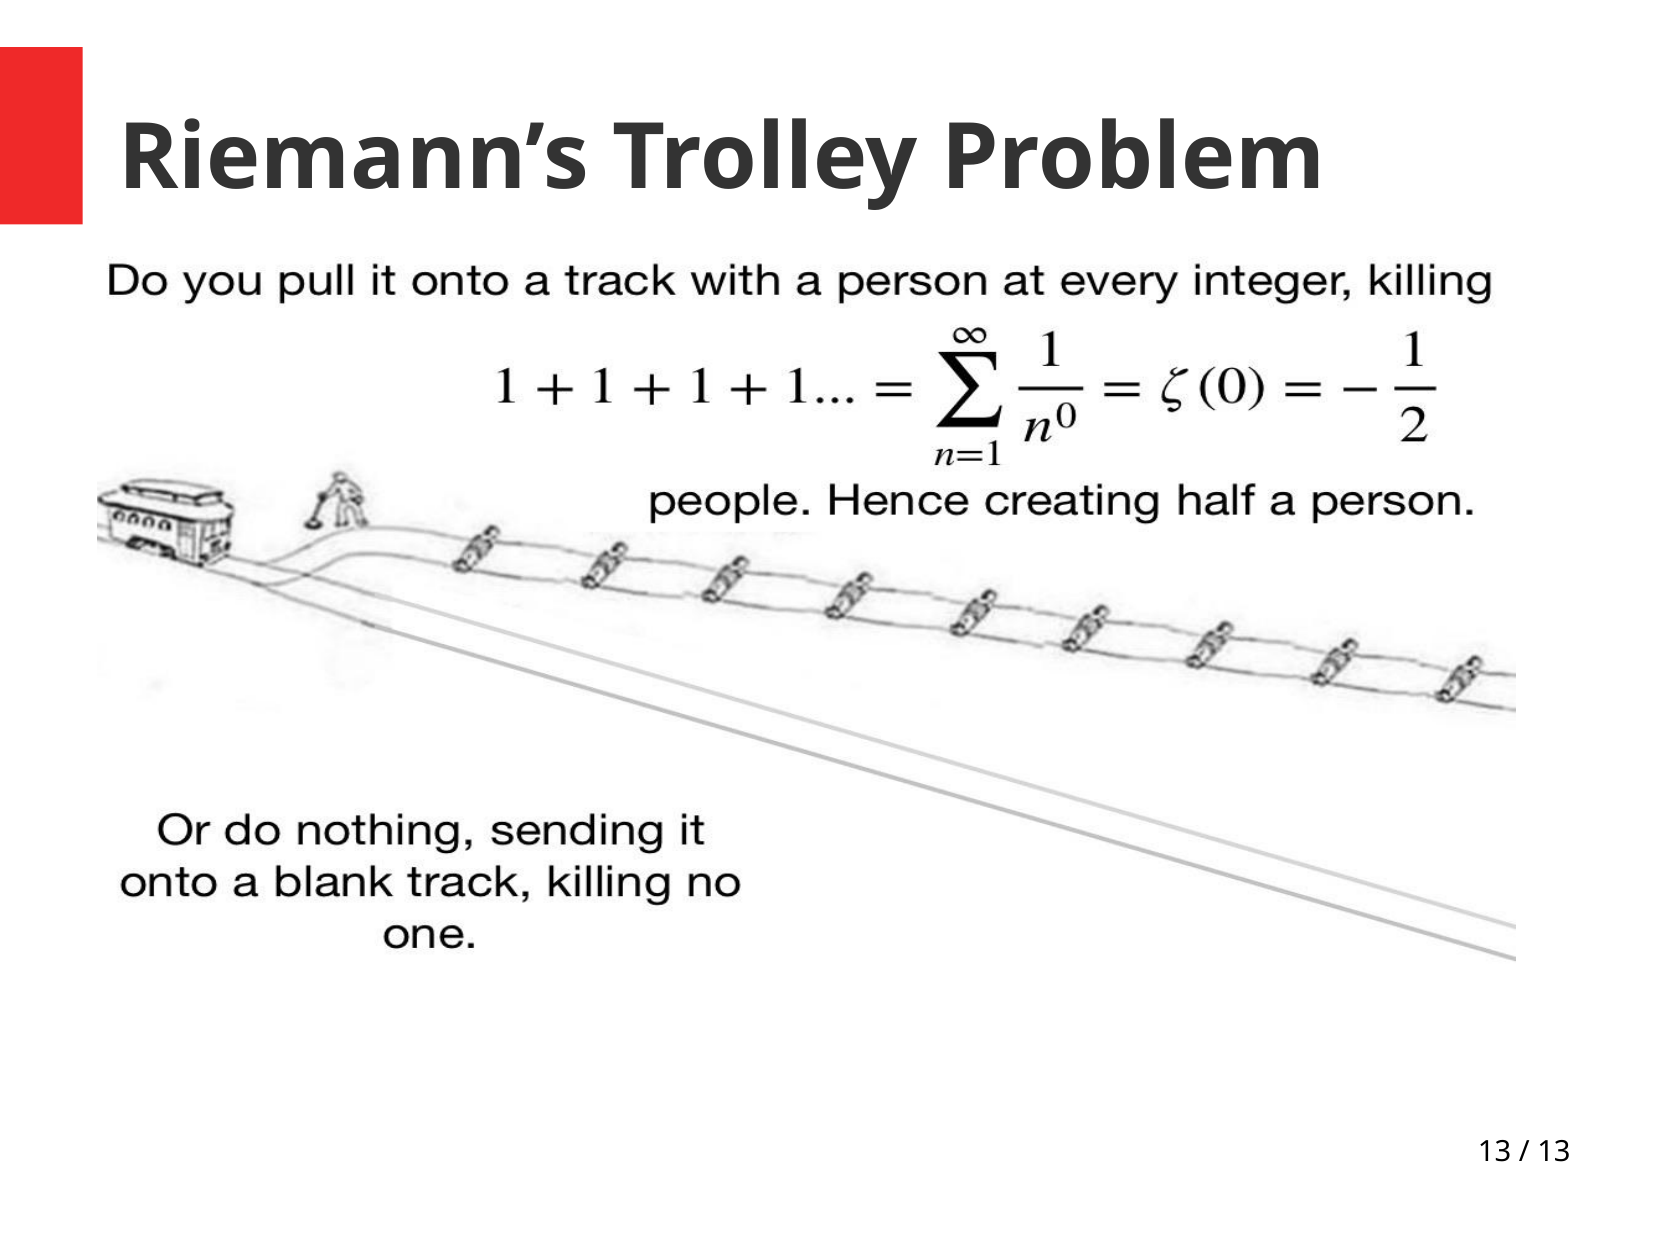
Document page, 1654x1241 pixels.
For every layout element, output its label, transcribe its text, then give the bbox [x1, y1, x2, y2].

picture [97, 256, 1516, 976]
title Riemann’s Trolley Problem [118, 49, 1571, 257]
